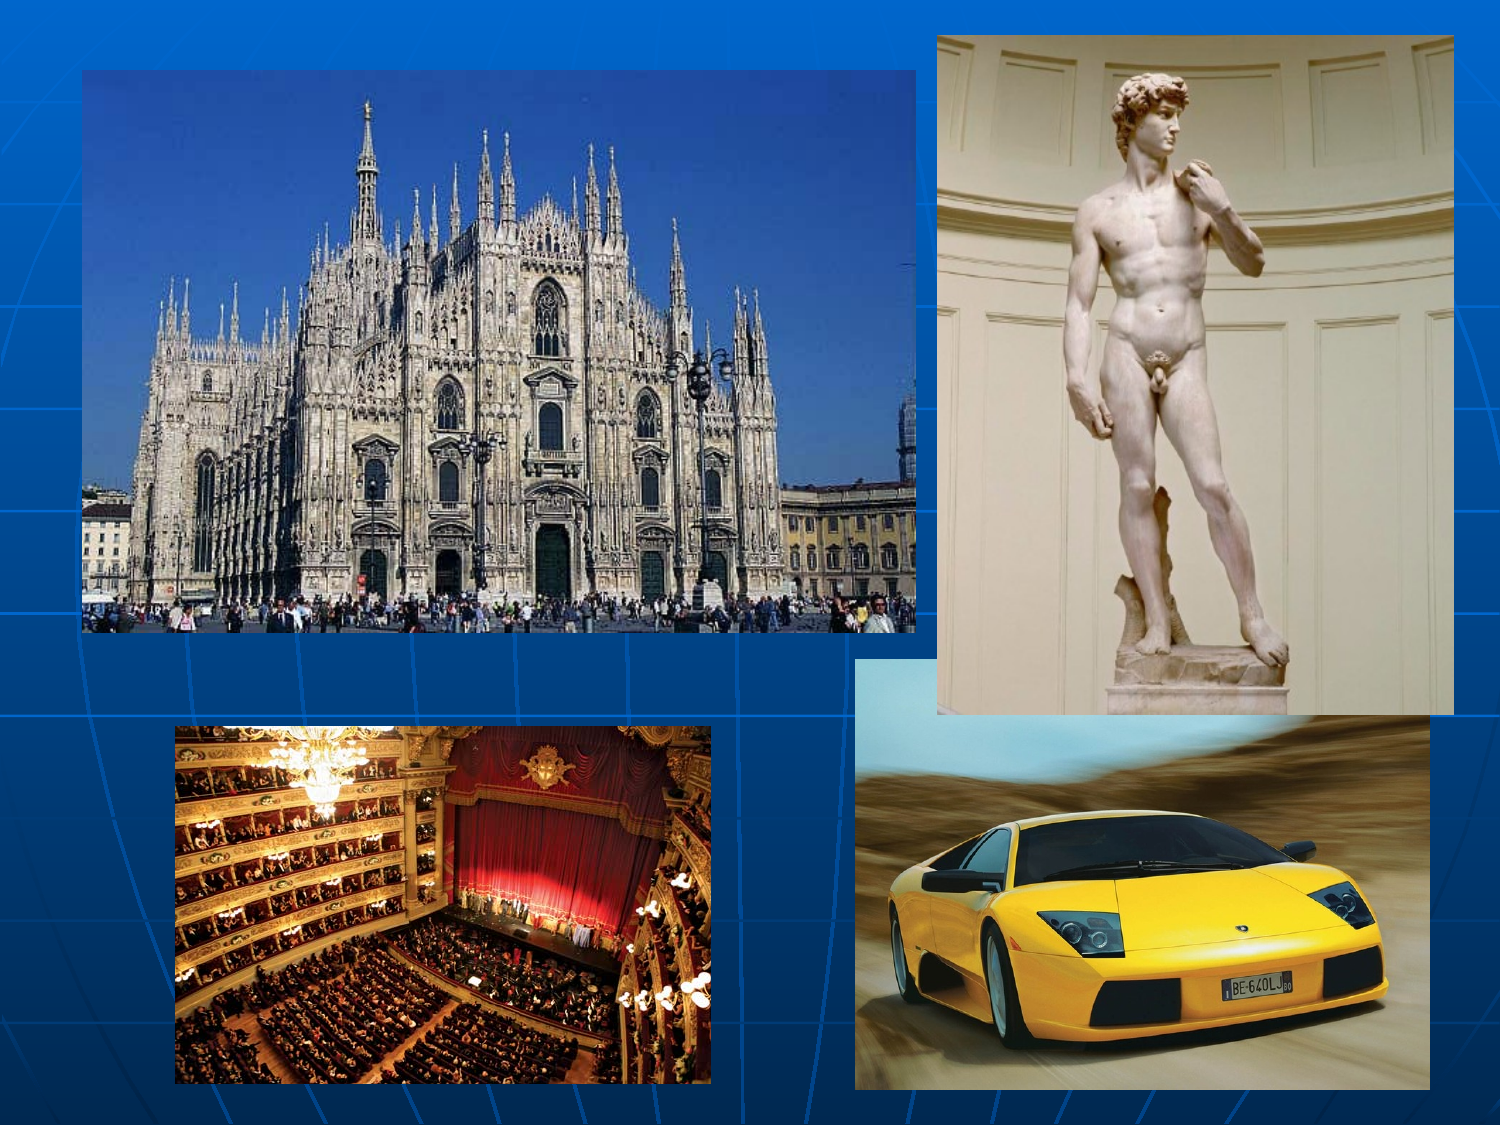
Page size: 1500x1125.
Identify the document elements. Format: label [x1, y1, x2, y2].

picture [175, 726, 711, 1084]
picture [82, 70, 916, 633]
picture [855, 35, 1454, 1090]
